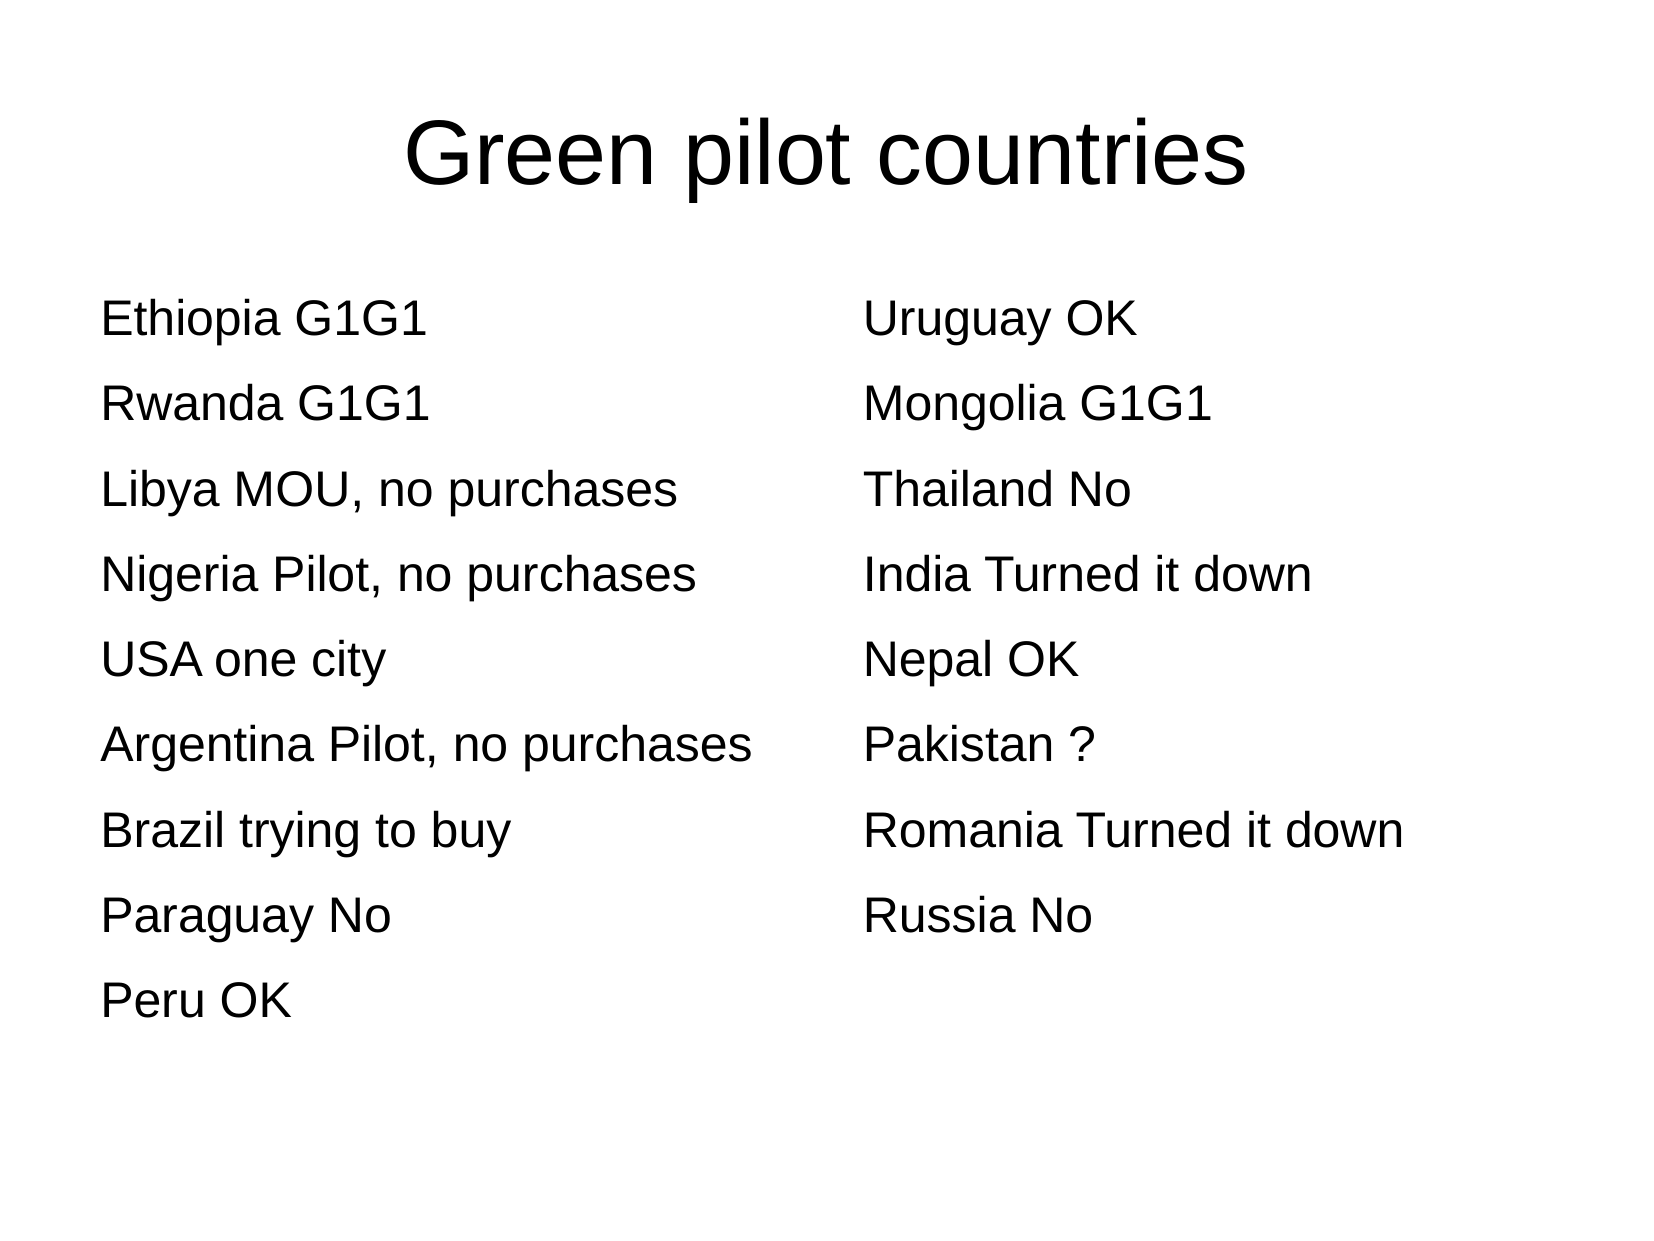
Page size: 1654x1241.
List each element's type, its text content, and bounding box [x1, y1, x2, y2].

title Green pilot countries [82, 49, 1571, 257]
list Ethiopia G1G1 Rwanda G1G1 Libya MOU, no purchases Nigeria Pilot, no purchases USA one city Argentina Pilot, no purchases Brazil trying to buy Paraguay No Peru OK [82, 290, 809, 1195]
list Uruguay OK Mongolia G1G1 Thailand No India Turned it down Nepal OK Pakistan ? Romania Turned it down Russia No [845, 290, 1572, 1094]
